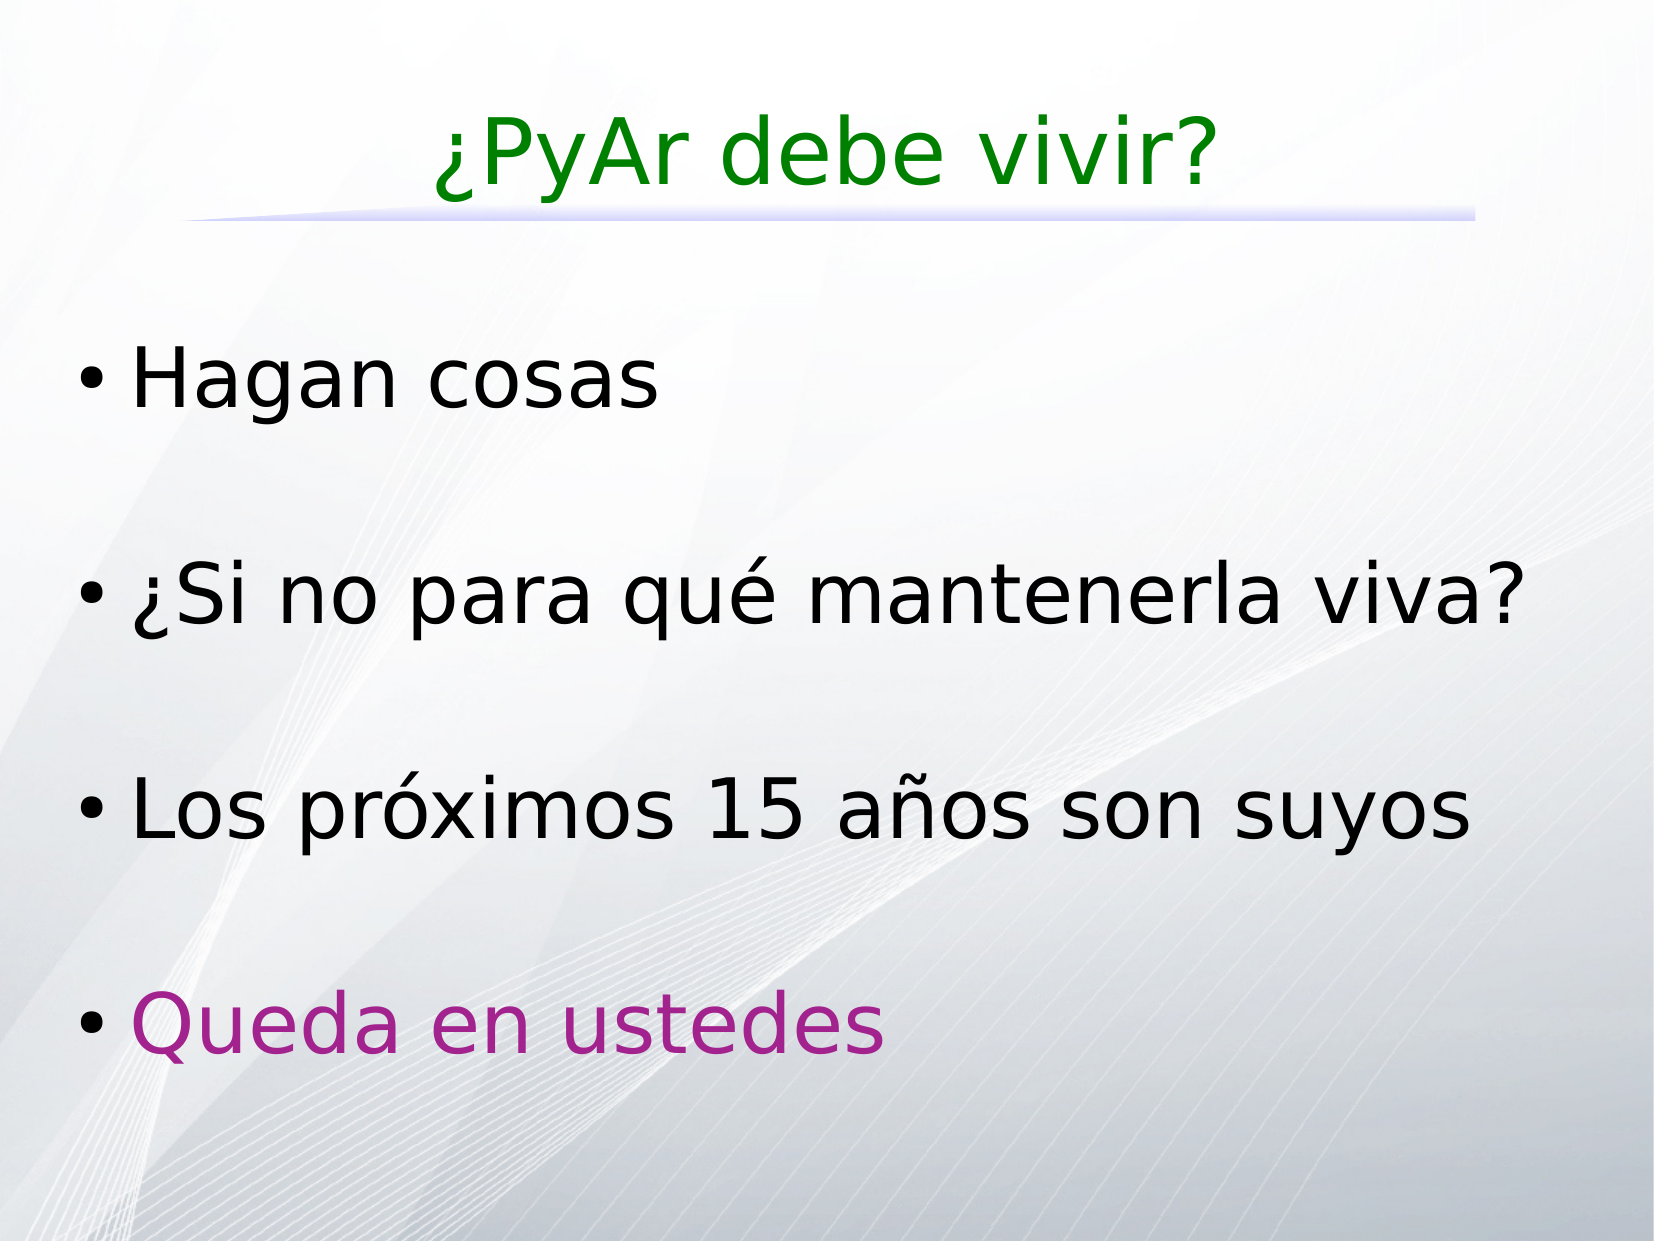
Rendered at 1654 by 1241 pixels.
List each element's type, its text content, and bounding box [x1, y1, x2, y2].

picture [0, 0, 1654, 1241]
title ¿PyAr debe vivir? [82, 49, 1571, 257]
list Hagan cosas ¿Si no para qué mantenerla viva? Los próximos 15 años son suyos Queda en ustedes [59, 330, 1595, 1182]
